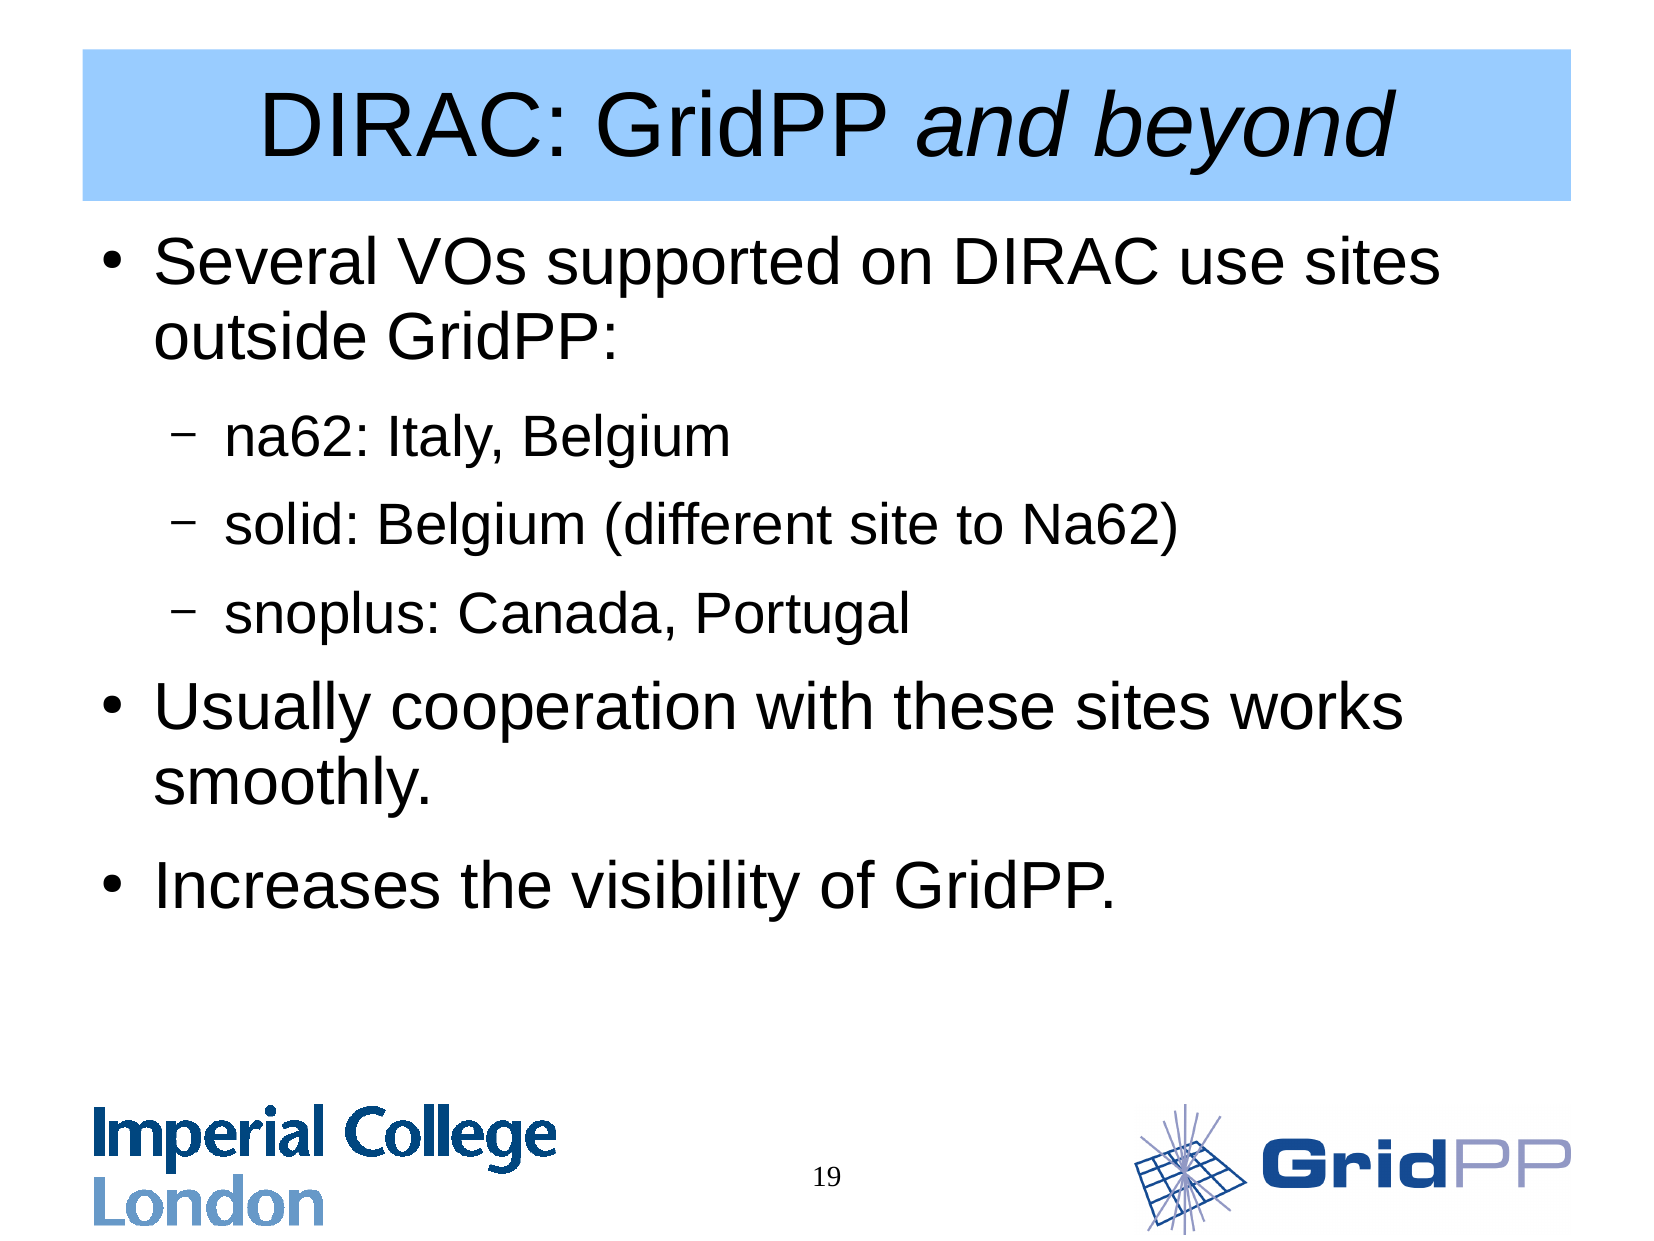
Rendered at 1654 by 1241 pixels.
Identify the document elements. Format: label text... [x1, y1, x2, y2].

picture [94, 1104, 556, 1226]
title DIRAC: GridPP and beyond [82, 49, 1571, 201]
picture [1134, 1104, 1571, 1235]
list Several VOs supported on DIRAC use sites outside GridPP: na62: Italy, Belgium solid: Belgium (different site to Na62) snoplus: Canada, Portugal Usually cooperation with these sites works smoothly. Increases the visibility of GridPP. [82, 224, 1571, 1063]
